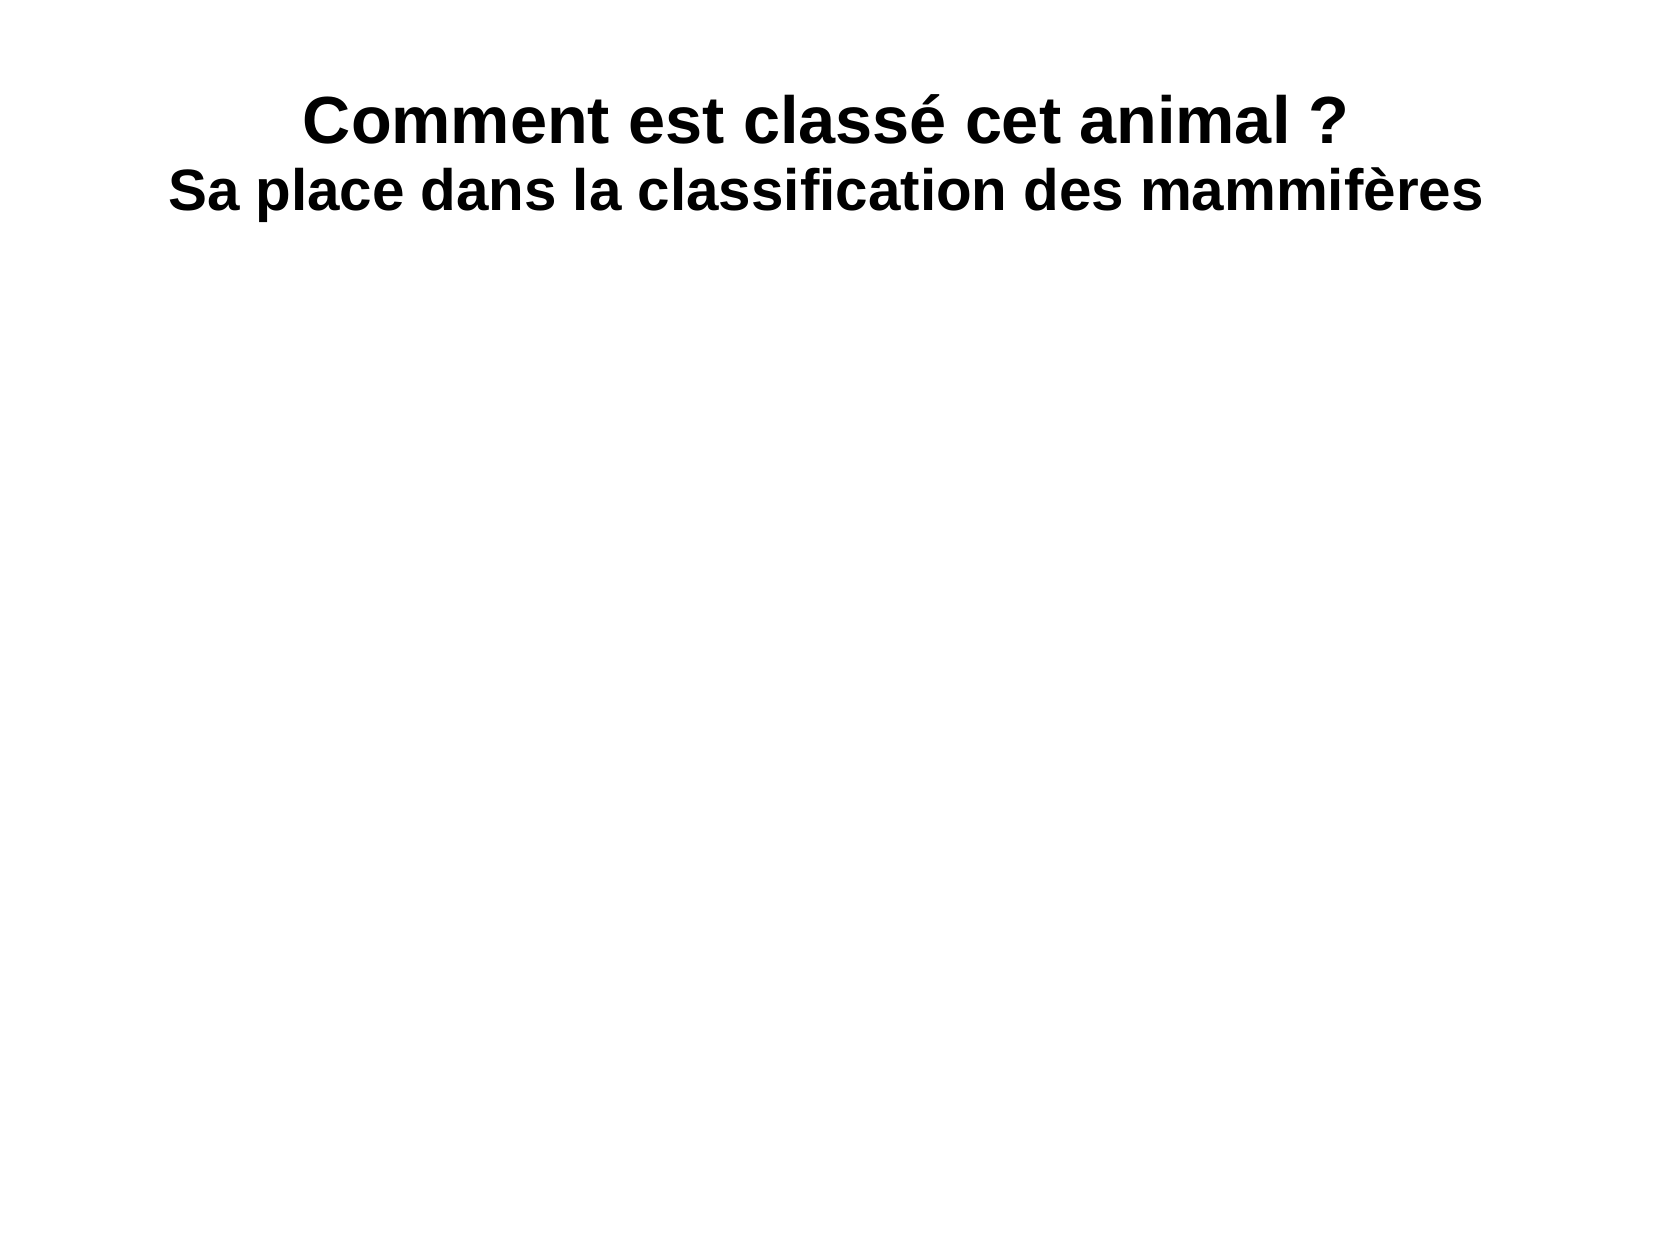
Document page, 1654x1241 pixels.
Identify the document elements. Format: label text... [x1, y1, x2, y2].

title Comment est classé cet animal ? Sa place dans la classification des mammifères [82, 49, 1571, 257]
